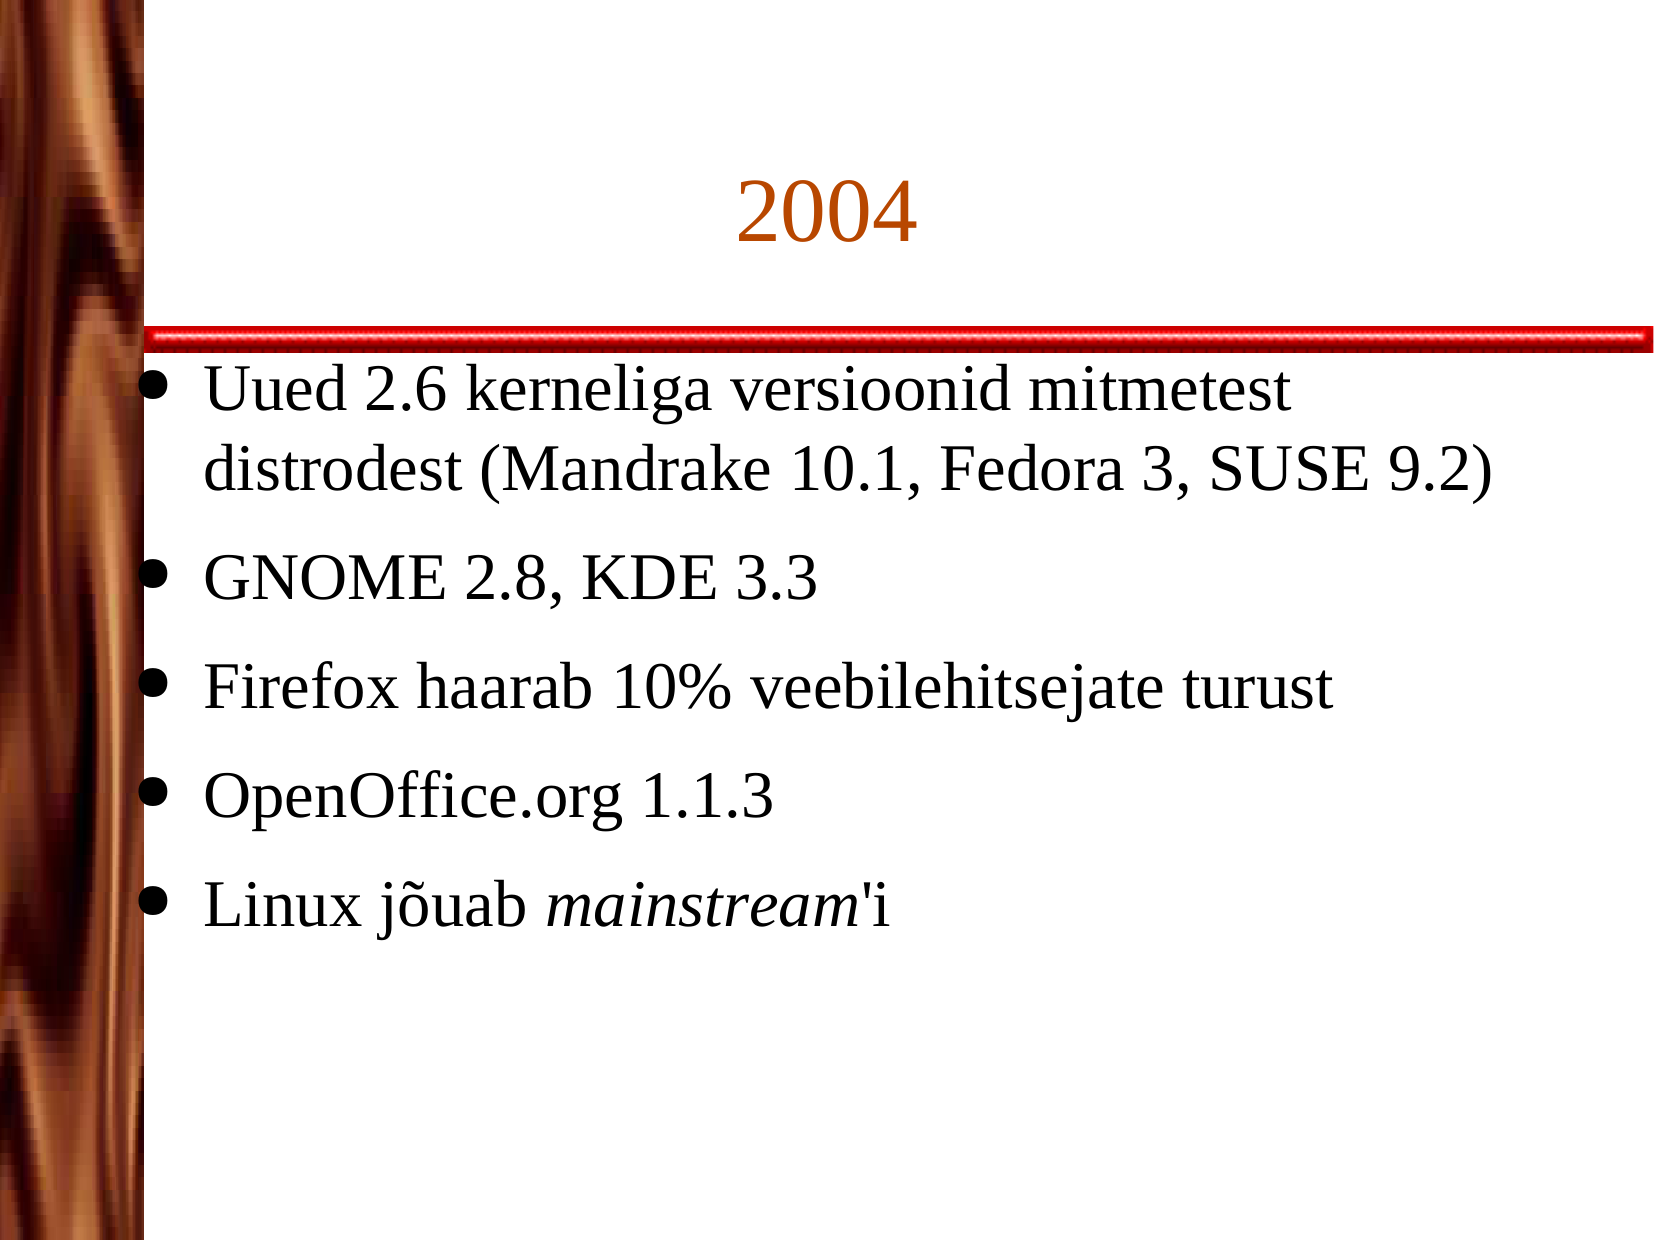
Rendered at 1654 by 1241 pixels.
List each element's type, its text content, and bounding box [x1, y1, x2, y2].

list Uued 2.6 kerneliga versioonid mitmetest distrodest (Mandrake 10.1, Fedora 3, SUSE 9.2) GNOME 2.8, KDE 3.3 Firefox haarab 10% veebilehitsejate turust OpenOffice.org 1.1.3 Linux jõuab mainstream'i [121, 344, 1533, 1126]
picture [0, 0, 1654, 1240]
title 2004 [121, 100, 1533, 312]
